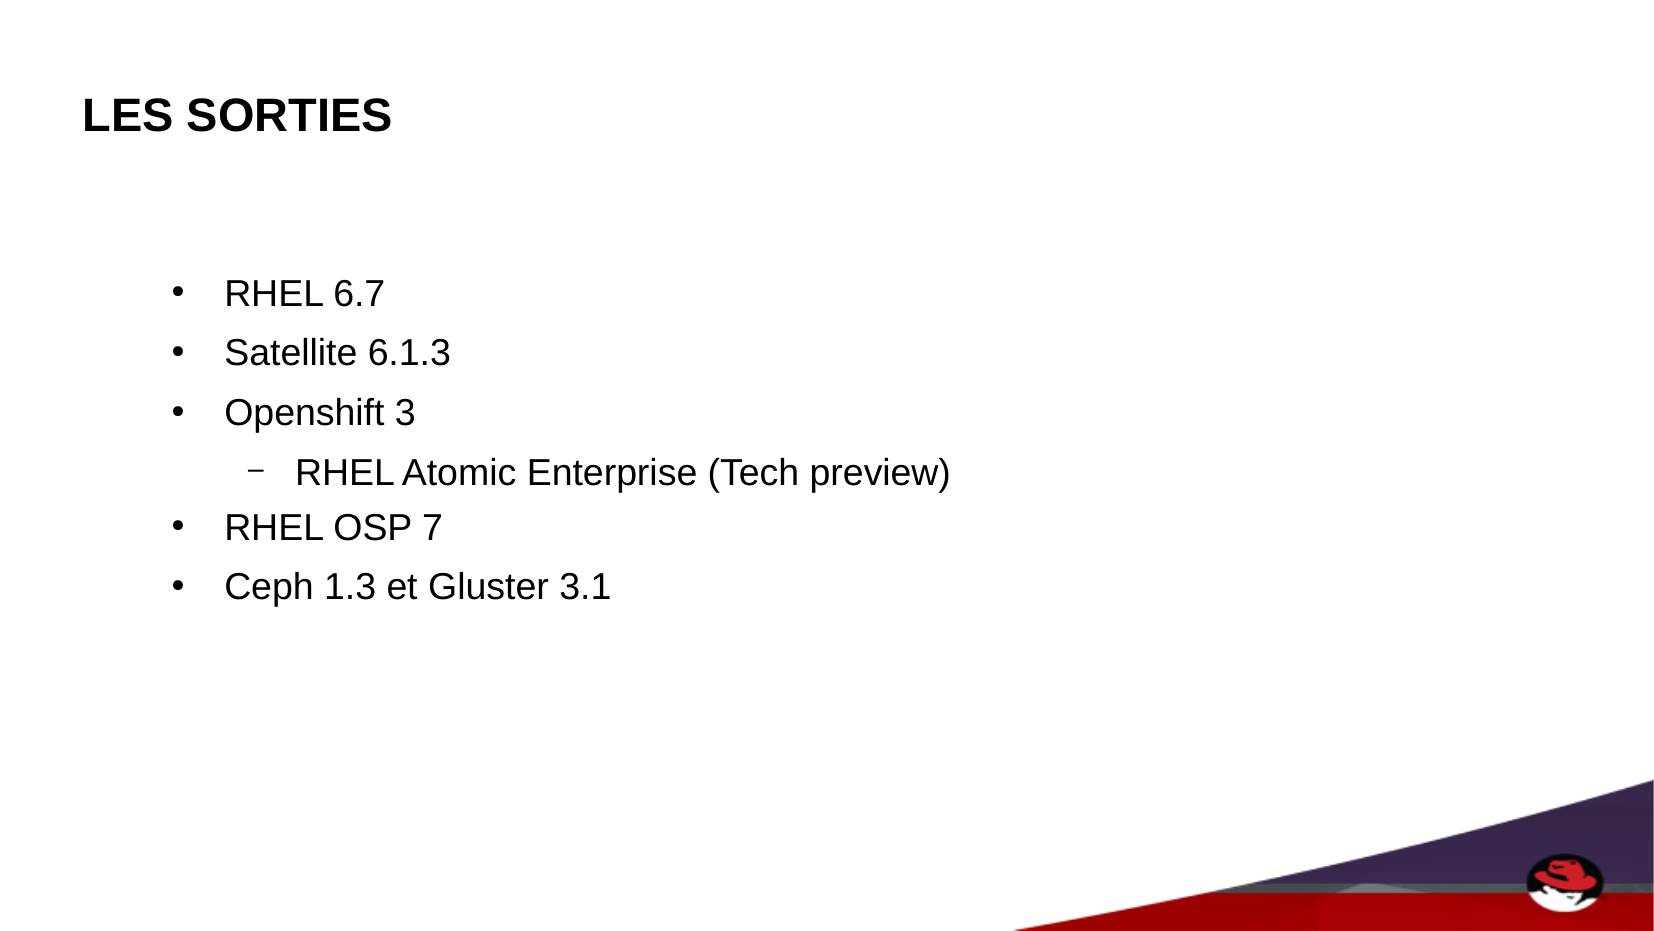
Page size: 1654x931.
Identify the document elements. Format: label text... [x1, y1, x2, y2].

list RHEL 6.7 Satellite 6.1.3 Openshift 3 RHEL Atomic Enterprise (Tech preview) RHEL OSP 7 Ceph 1.3 et Gluster 3.1 [82, 217, 1571, 758]
picture [1012, 777, 1654, 931]
title LES SORTIES [82, 37, 1571, 193]
